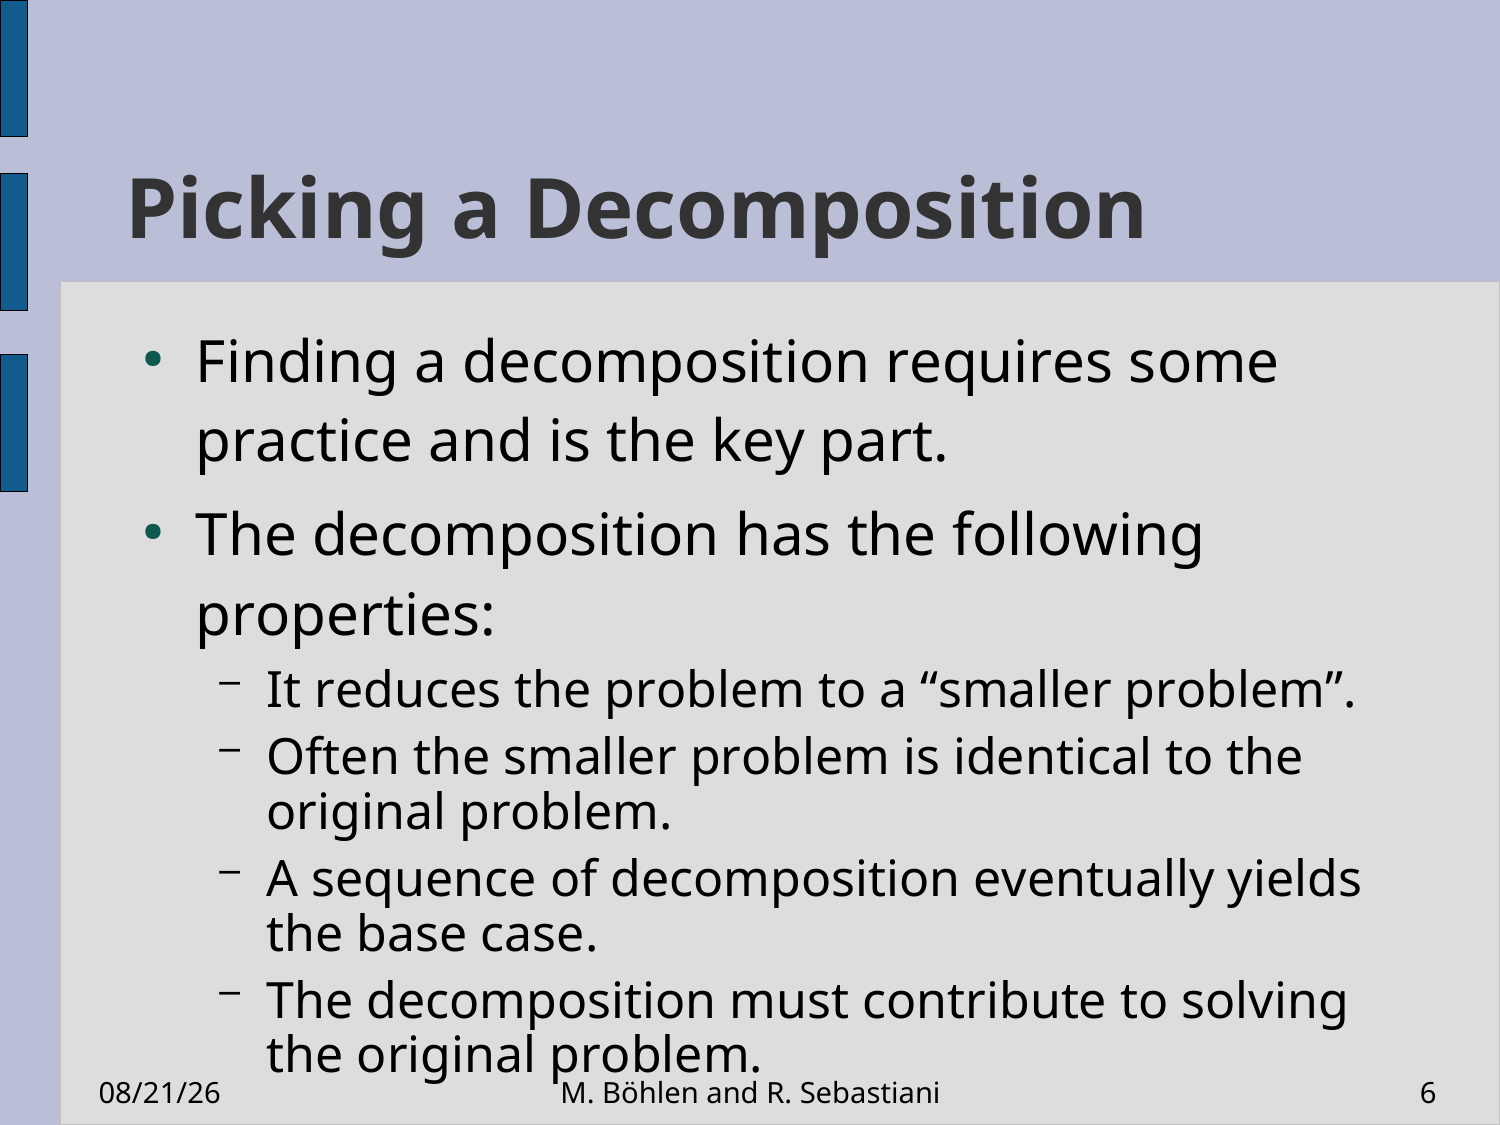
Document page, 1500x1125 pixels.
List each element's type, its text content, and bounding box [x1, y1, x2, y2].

title Picking a Decomposition [110, 67, 1392, 271]
list Finding a decomposition requires some practice and is the key part. The decomposition has the following properties: It reduces the problem to a “smaller problem”. Often the smaller problem is identical to the original problem. A sequence of decomposition eventually yields the base case. The decomposition must contribute to solving the original problem. [110, 312, 1392, 1037]
